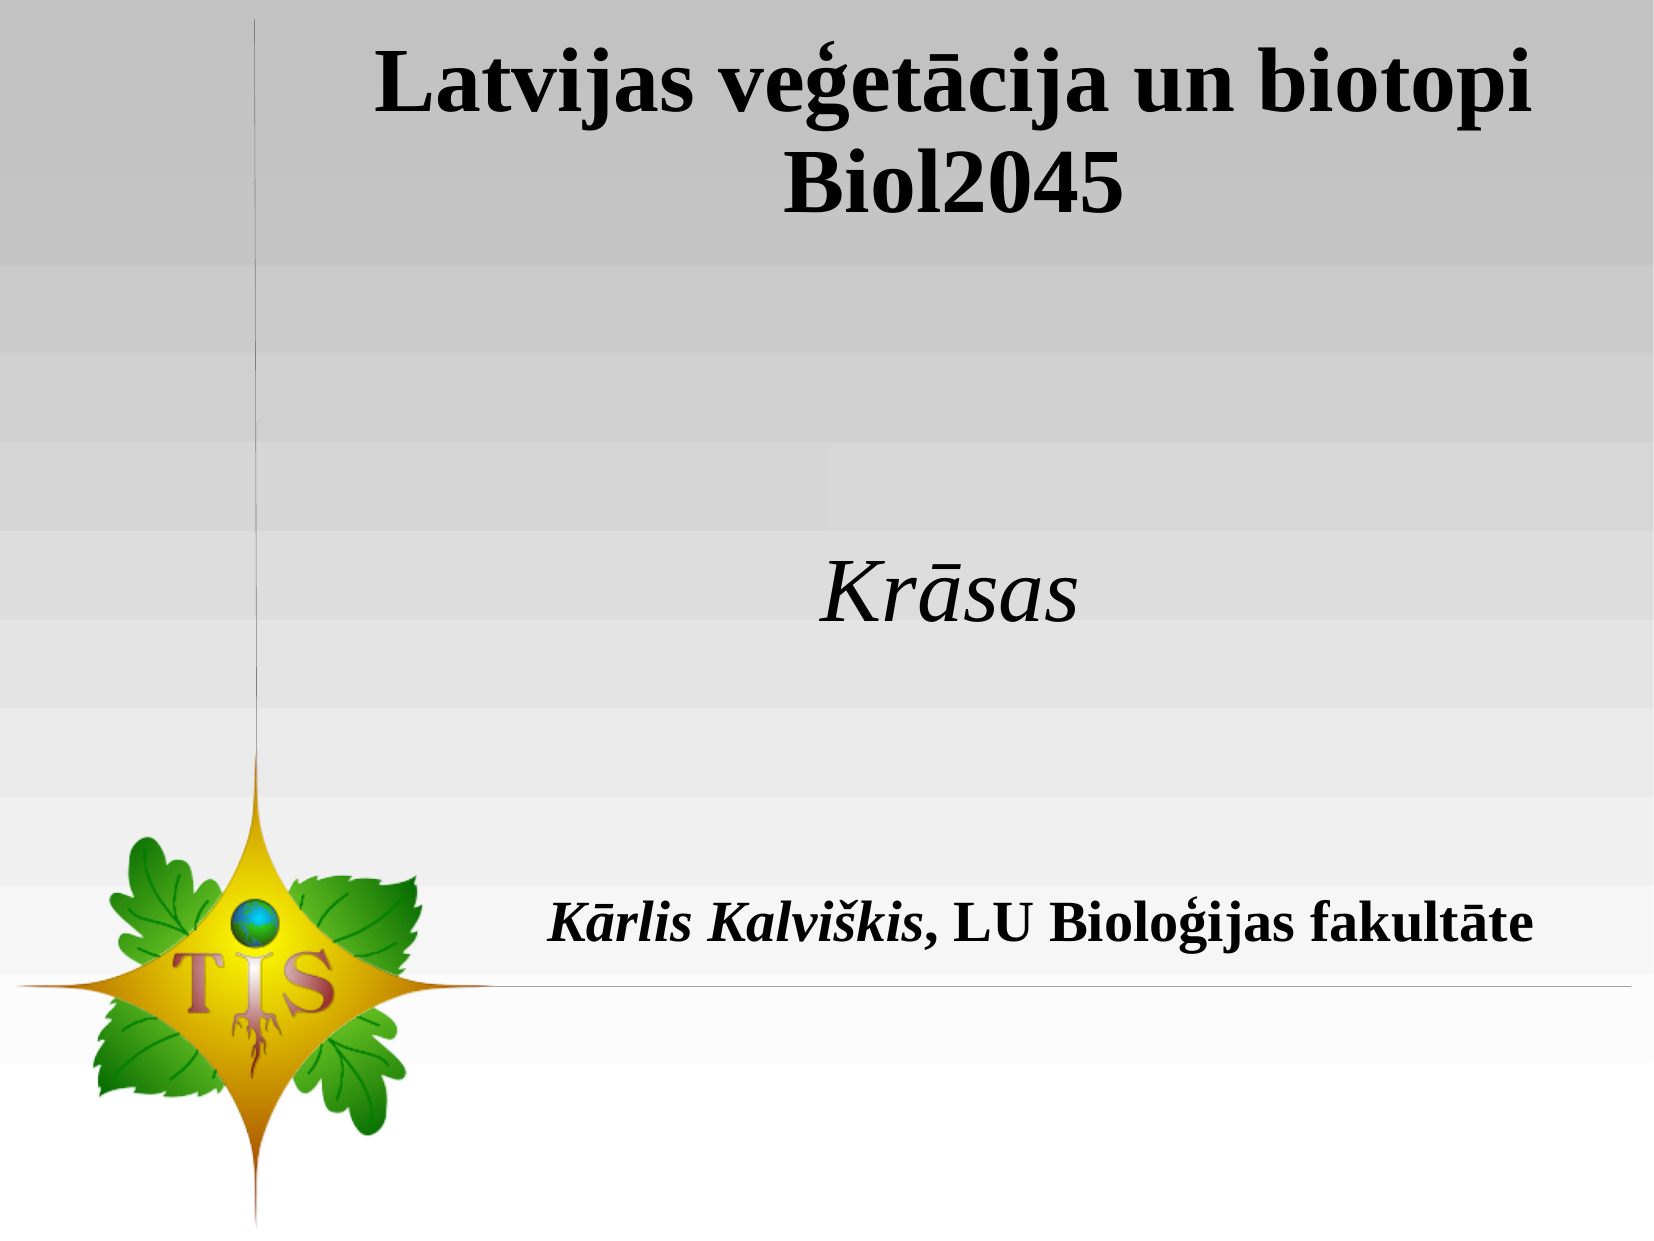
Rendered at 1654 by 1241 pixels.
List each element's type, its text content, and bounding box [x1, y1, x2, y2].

picture [0, 0, 1654, 1241]
title Krāsas [295, 324, 1607, 857]
